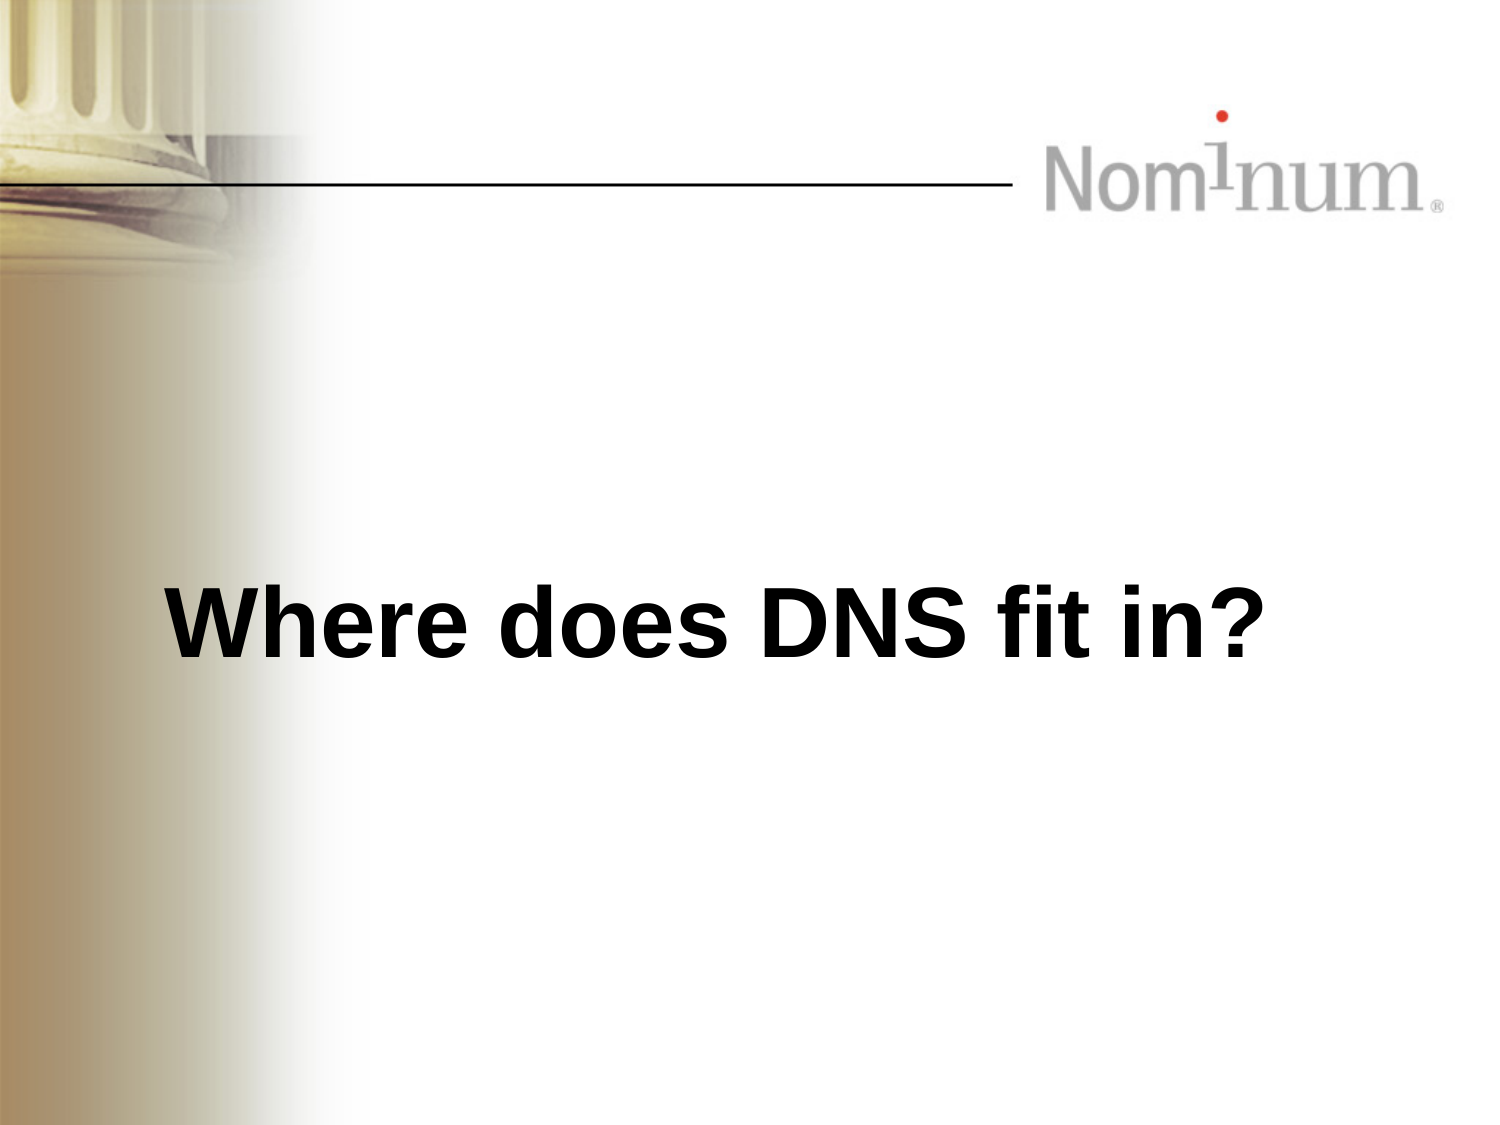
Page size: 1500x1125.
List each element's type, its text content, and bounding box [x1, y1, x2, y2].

title Where does DNS fit in? [164, 442, 1389, 685]
picture [0, 0, 1500, 1125]
